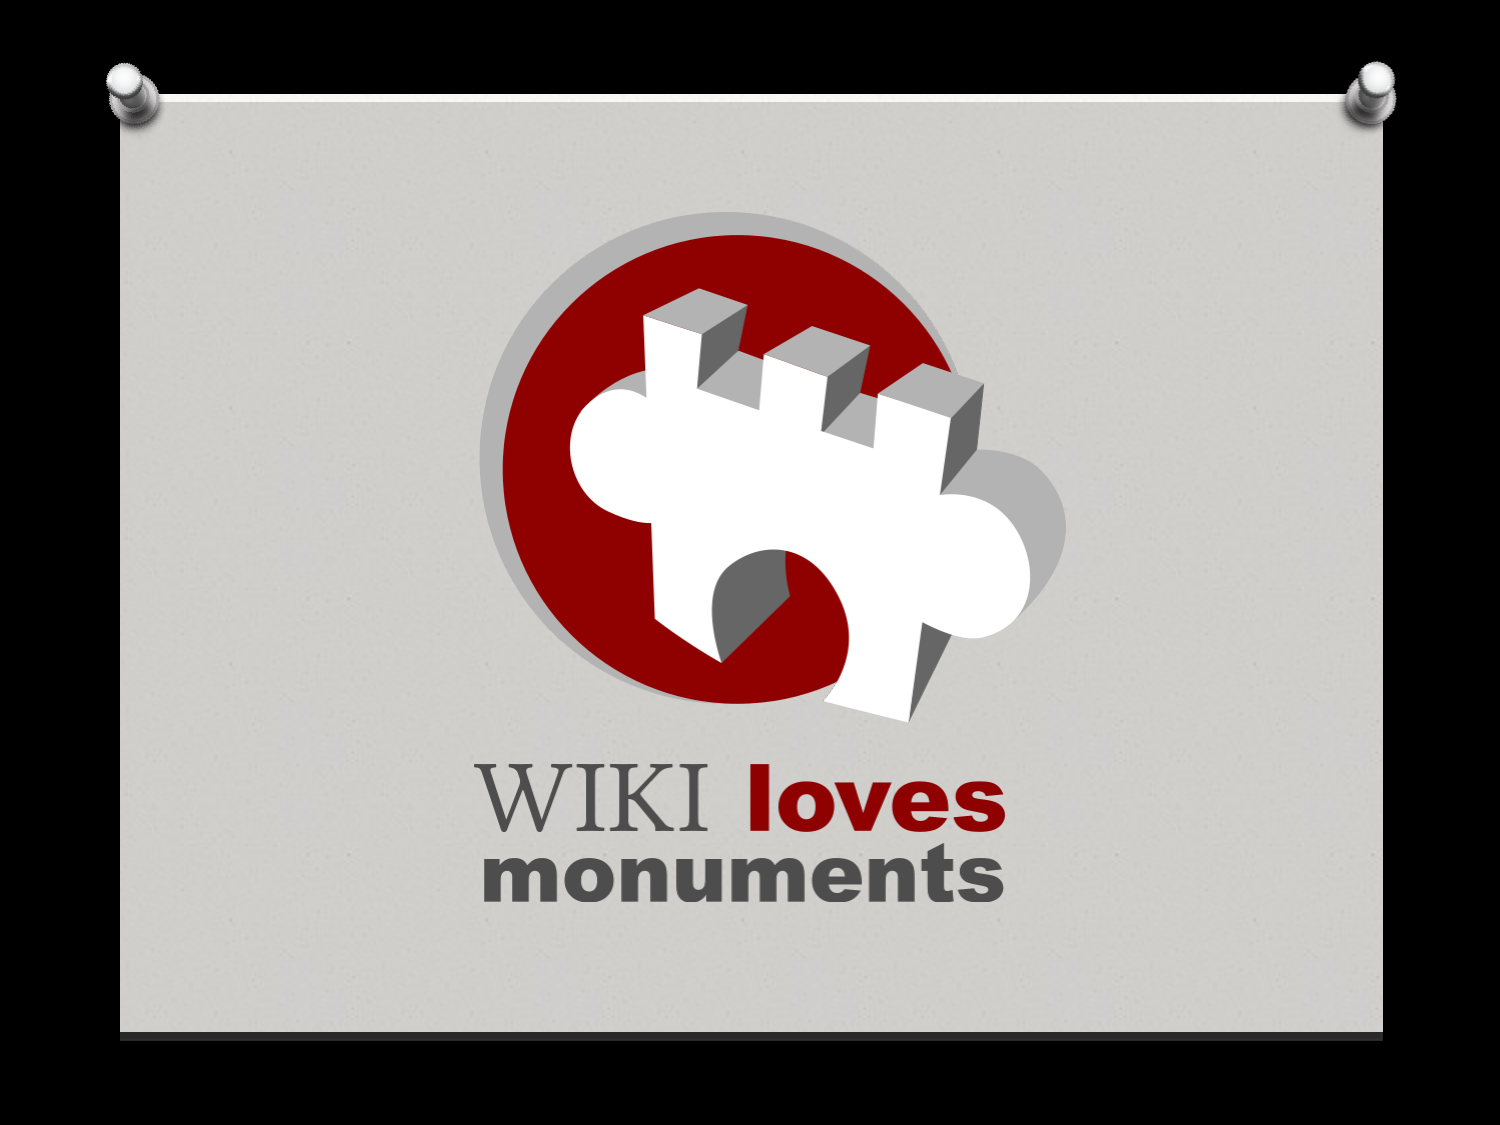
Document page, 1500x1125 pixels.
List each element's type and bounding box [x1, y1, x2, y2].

picture [474, 212, 1075, 902]
